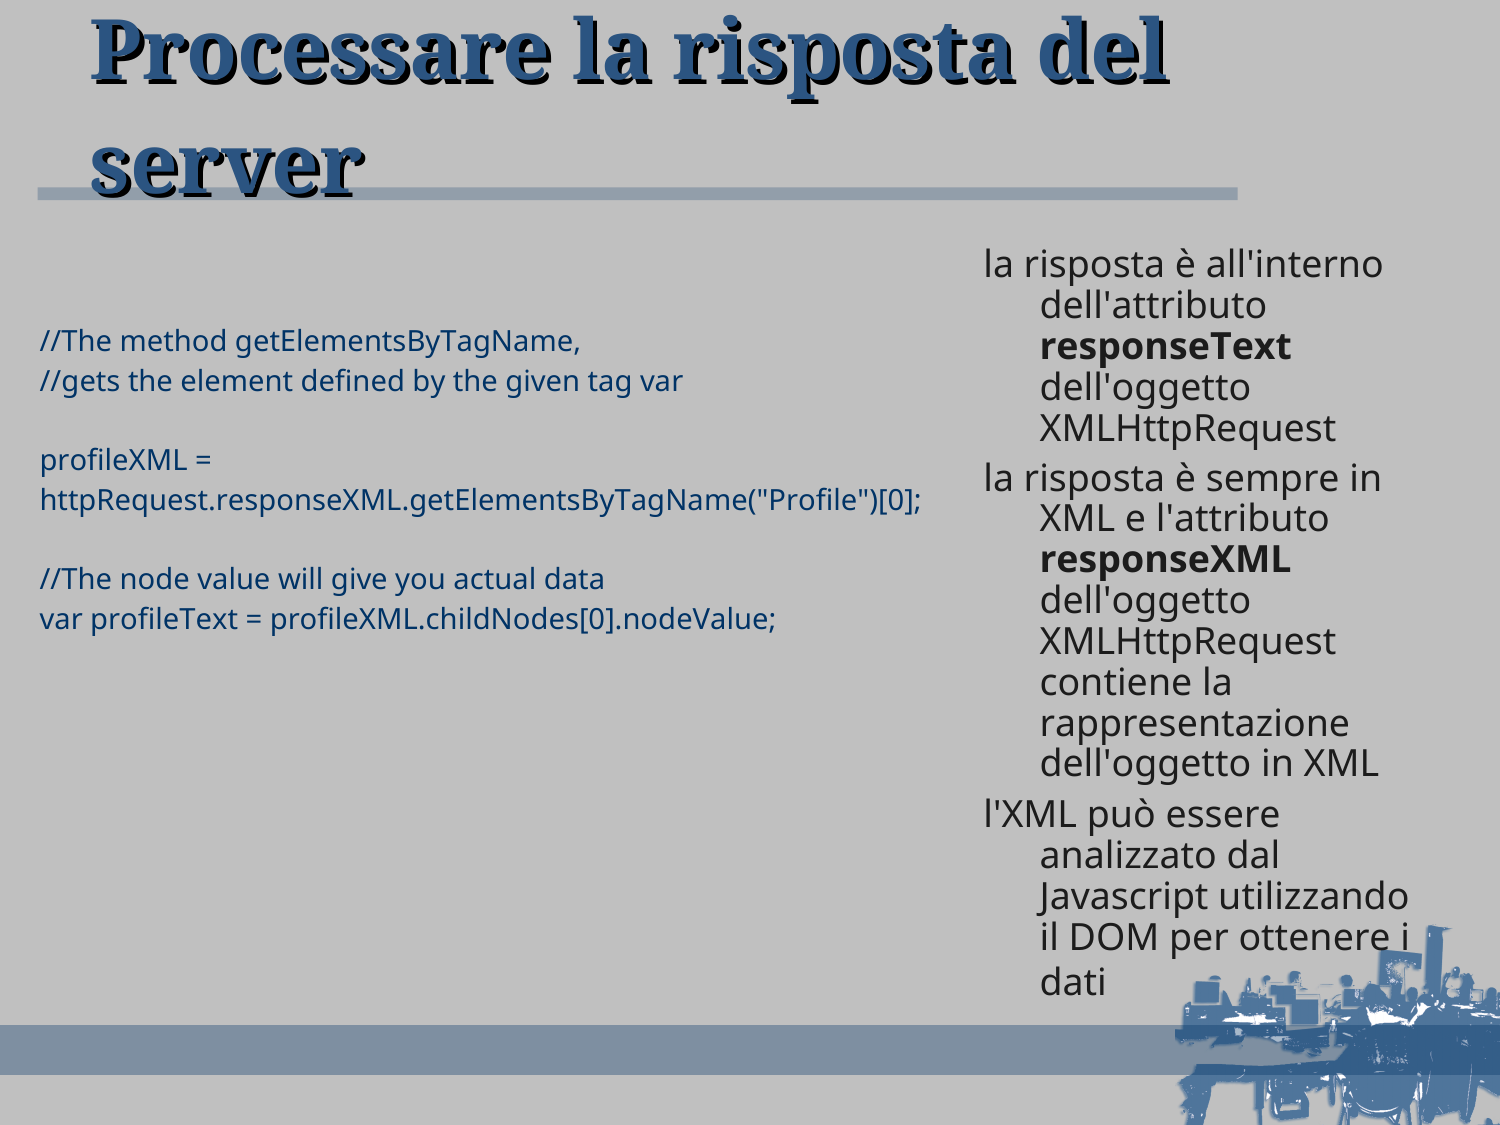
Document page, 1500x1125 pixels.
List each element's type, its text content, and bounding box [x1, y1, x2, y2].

title Processare la risposta del server [75, 45, 1426, 163]
text_box //The method getElementsByTagName, //gets the element defined by the given tag var profileXML = httpRequest.responseXML.getElementsByTagName("Profile")[0]; //The node value will give you actual data var profileText = profileXML.childNodes[0].nodeValue; [24, 312, 1004, 646]
list la risposta è all'interno dell'attributo responseText dell'oggetto XMLHttpRequest la risposta è sempre in XML e l'attributo responseXML dell'oggetto XMLHttpRequest contiene la rappresentazione dell'oggetto in XML l'XML può essere analizzato dal Javascript utilizzando il DOM per ottenere i dati [968, 237, 1449, 1006]
